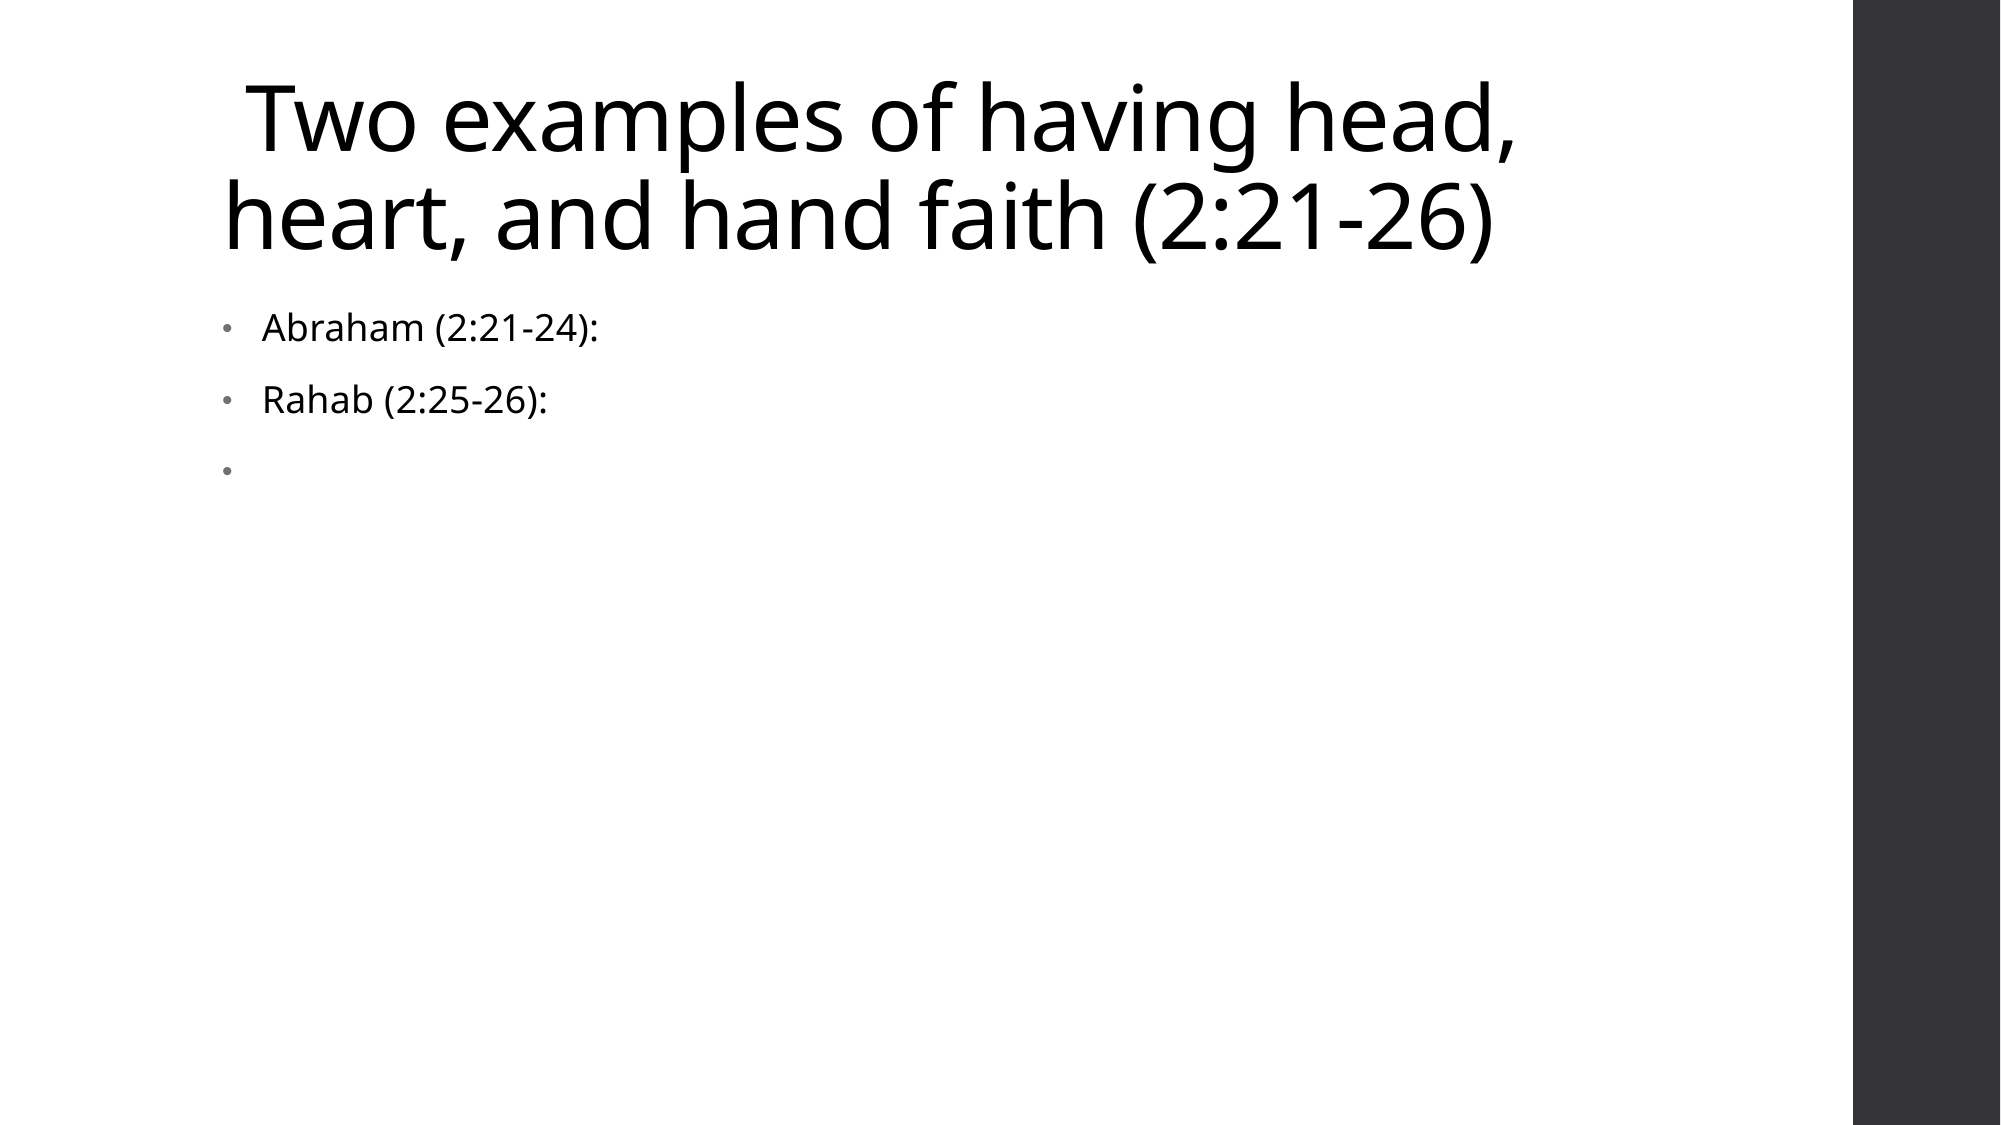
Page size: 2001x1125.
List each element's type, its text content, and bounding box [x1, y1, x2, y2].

list Abraham (2:21-24): Rahab (2:25-26): [206, 299, 1617, 1014]
title Two examples of having head, heart, and hand faith (2:21-26) [206, 60, 1797, 278]
